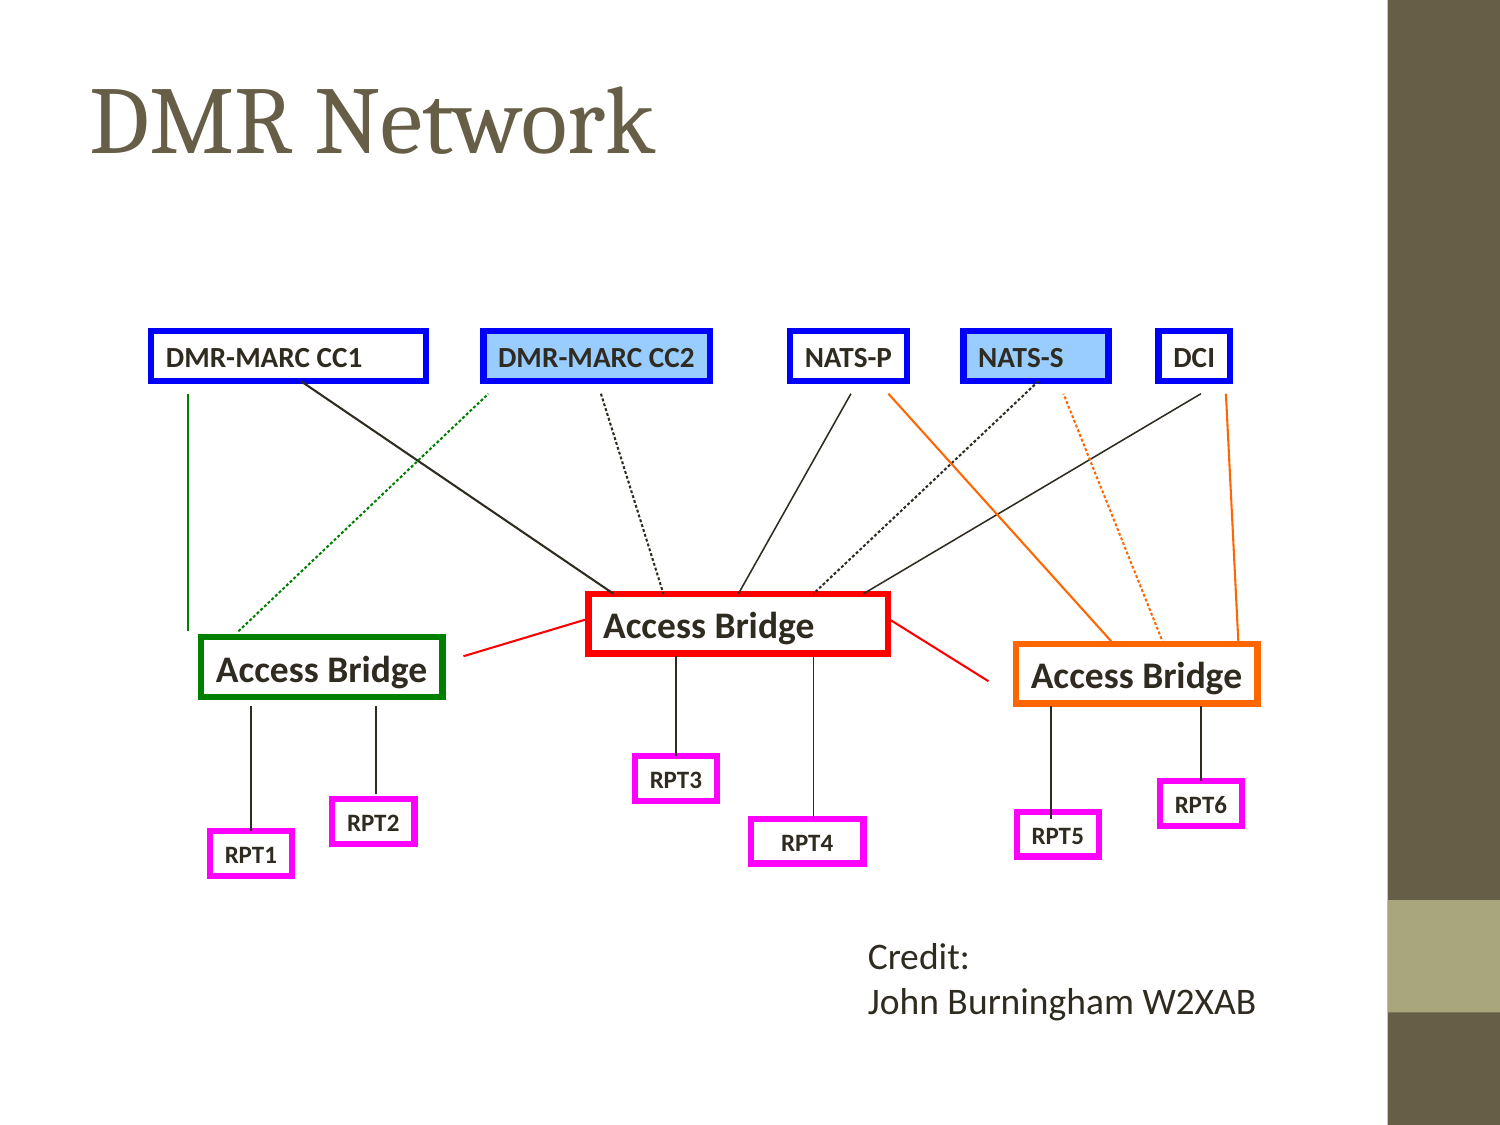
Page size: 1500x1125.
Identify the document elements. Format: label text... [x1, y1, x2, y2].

text_box NATS-P [789, 331, 907, 381]
text_box DCI [1158, 331, 1230, 381]
title DMR Network [75, 50, 1325, 238]
text_box Access Bridge [1016, 643, 1258, 704]
text_box Access Bridge [201, 637, 443, 698]
text_box NATS-S [963, 331, 1109, 381]
text_box DMR-MARC CC2 [483, 331, 710, 381]
text_box RPT1 [209, 831, 293, 877]
text_box RPT2 [332, 799, 415, 844]
text_box RPT5 [1016, 811, 1099, 857]
text_box RPT6 [1159, 781, 1243, 827]
text_box RPT4 [751, 818, 864, 864]
text_box DMR-MARC CC1 [151, 331, 426, 381]
text_box Access Bridge [588, 593, 889, 654]
text_box RPT3 [634, 756, 718, 802]
text_box Credit: John Burningham W2XAB [853, 924, 1272, 1030]
